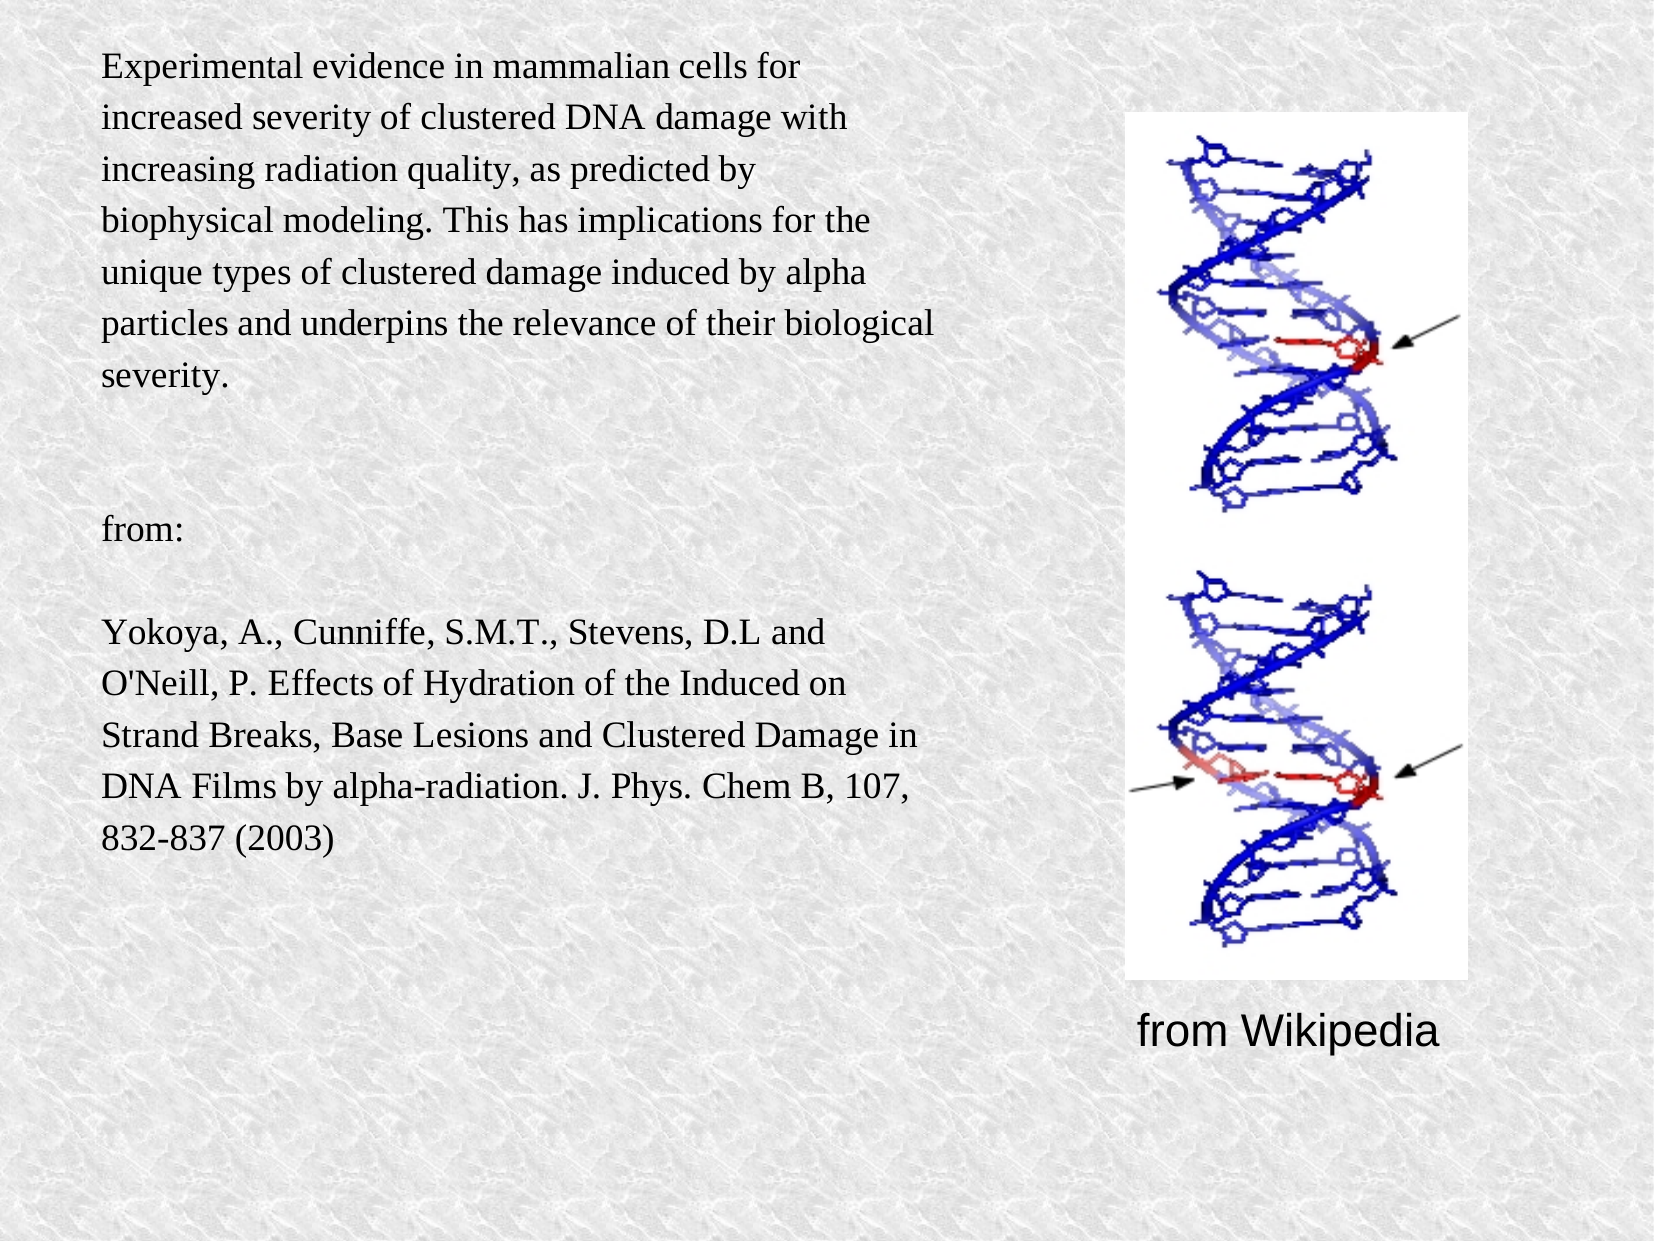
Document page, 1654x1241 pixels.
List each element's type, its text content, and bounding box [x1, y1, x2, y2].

chart [99, 37, 938, 1037]
text_box from Wikipedia [1114, 989, 1463, 1088]
picture [0, 0, 1654, 1241]
